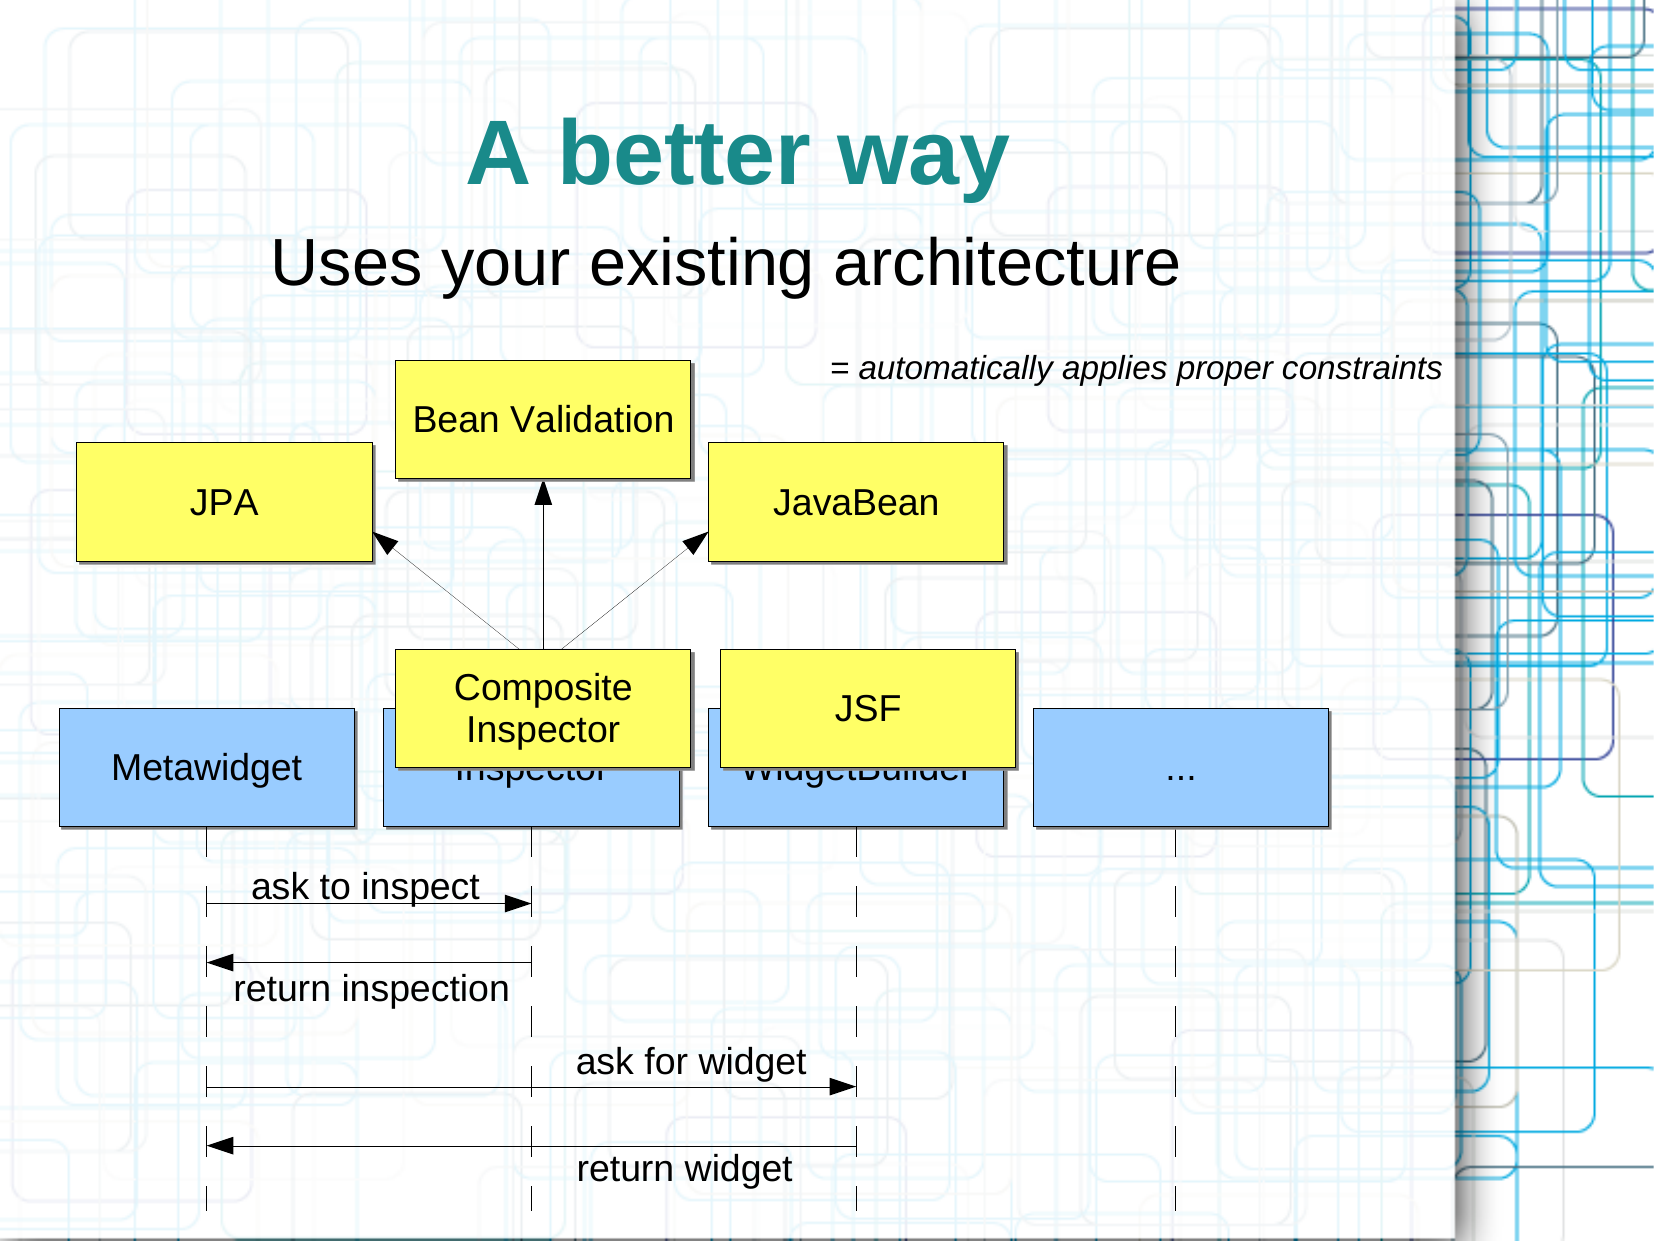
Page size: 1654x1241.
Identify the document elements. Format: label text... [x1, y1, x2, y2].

text_box ask for widget [561, 1033, 821, 1091]
text_box return widget [561, 1139, 808, 1197]
text_box Inspector [383, 708, 680, 827]
text_box Uses your existing architecture [29, 218, 1424, 308]
text_box Composite Inspector [395, 649, 691, 768]
text_box ask to inspect [236, 858, 495, 916]
text_box JPA [76, 442, 373, 562]
text_box WidgetBuilder [708, 708, 1004, 827]
text_box Bean Validation [395, 360, 691, 479]
text_box JavaBean [708, 442, 1004, 562]
title A better way [59, 56, 1418, 218]
text_box Metawidget [59, 708, 355, 827]
text_box = automatically applies proper constraints [815, 342, 1459, 395]
picture [0, 0, 1654, 1241]
text_box JSF [720, 649, 1016, 768]
text_box ... [1033, 708, 1329, 827]
text_box return inspection [218, 960, 525, 1018]
